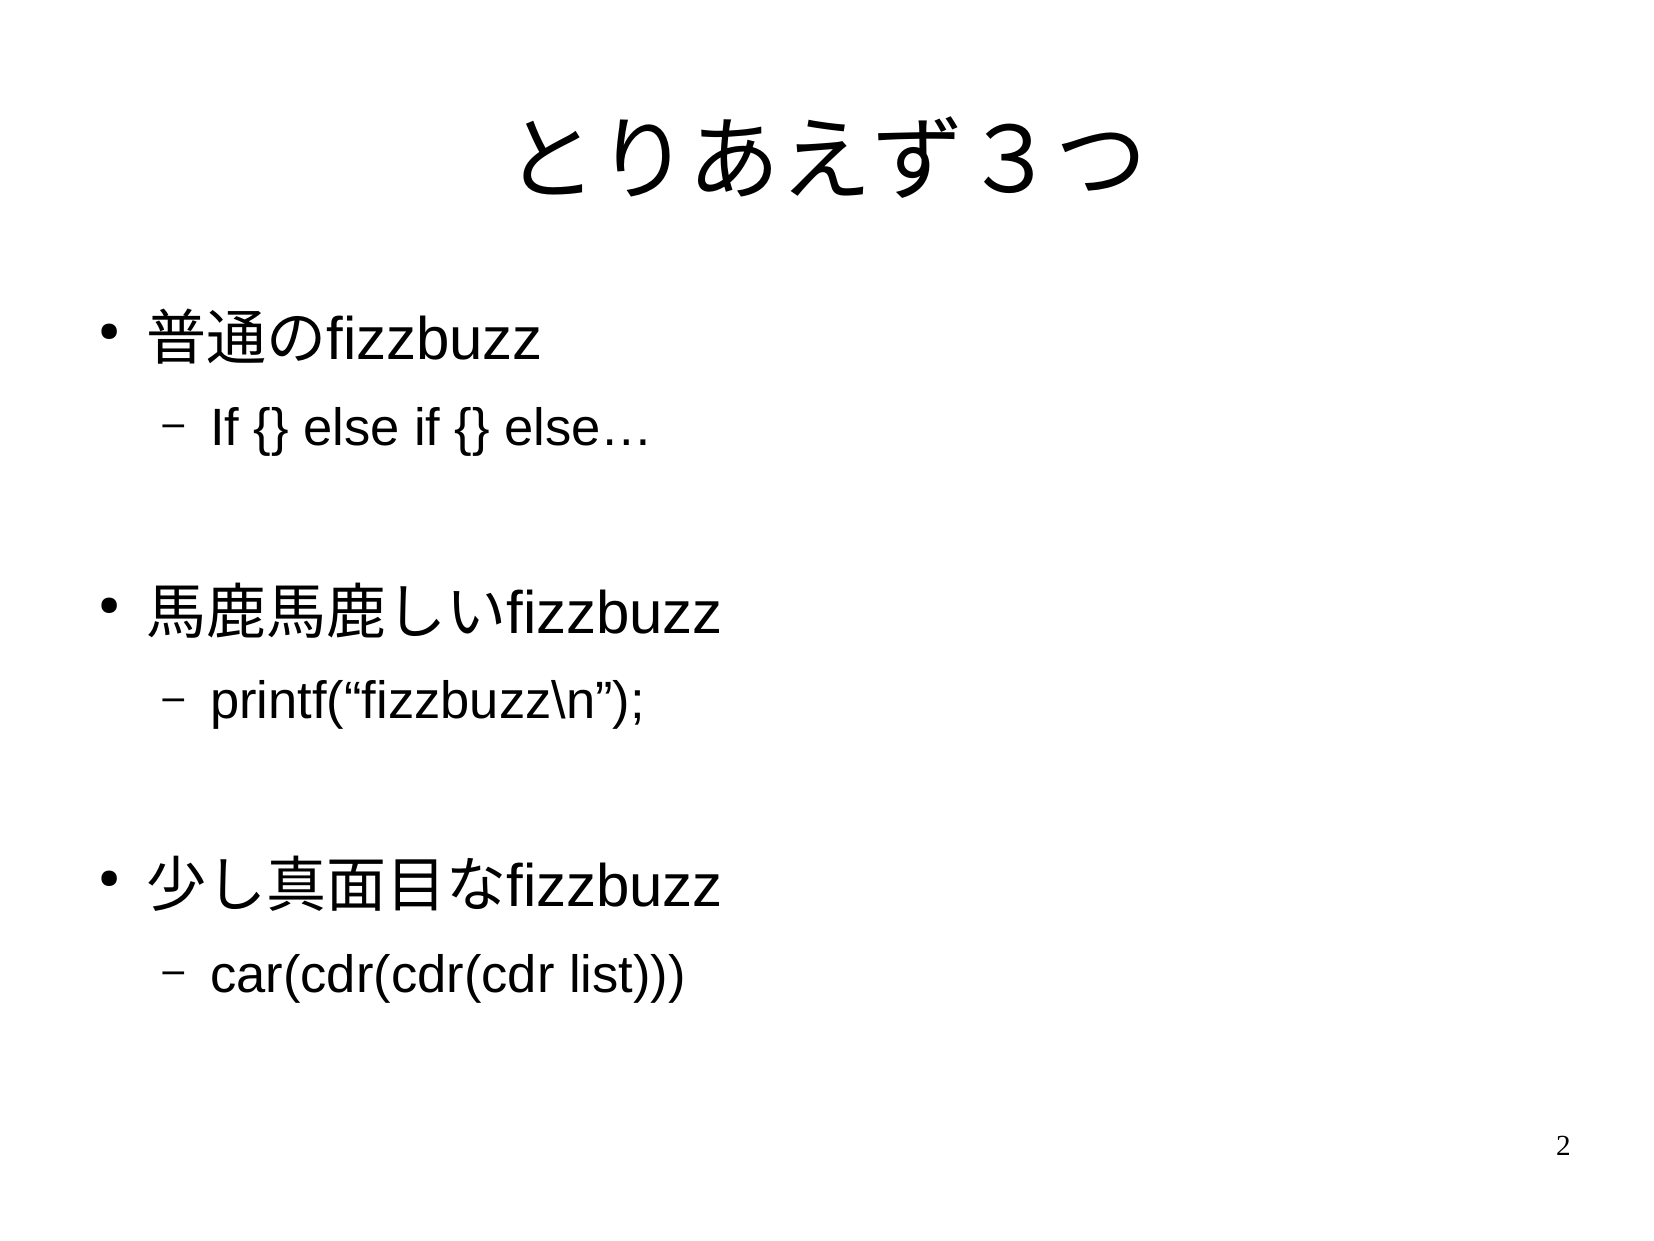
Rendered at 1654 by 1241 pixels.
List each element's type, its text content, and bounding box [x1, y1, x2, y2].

list 普通のfizzbuzz If {} else if {} else… 馬鹿馬鹿しいfizzbuzz printf(“fizzbuzz\n”); 少し真面目なfizzbuzz car(cdr(cdr(cdr list))) [82, 290, 1571, 1010]
title とりあえず３つ [82, 49, 1571, 257]
